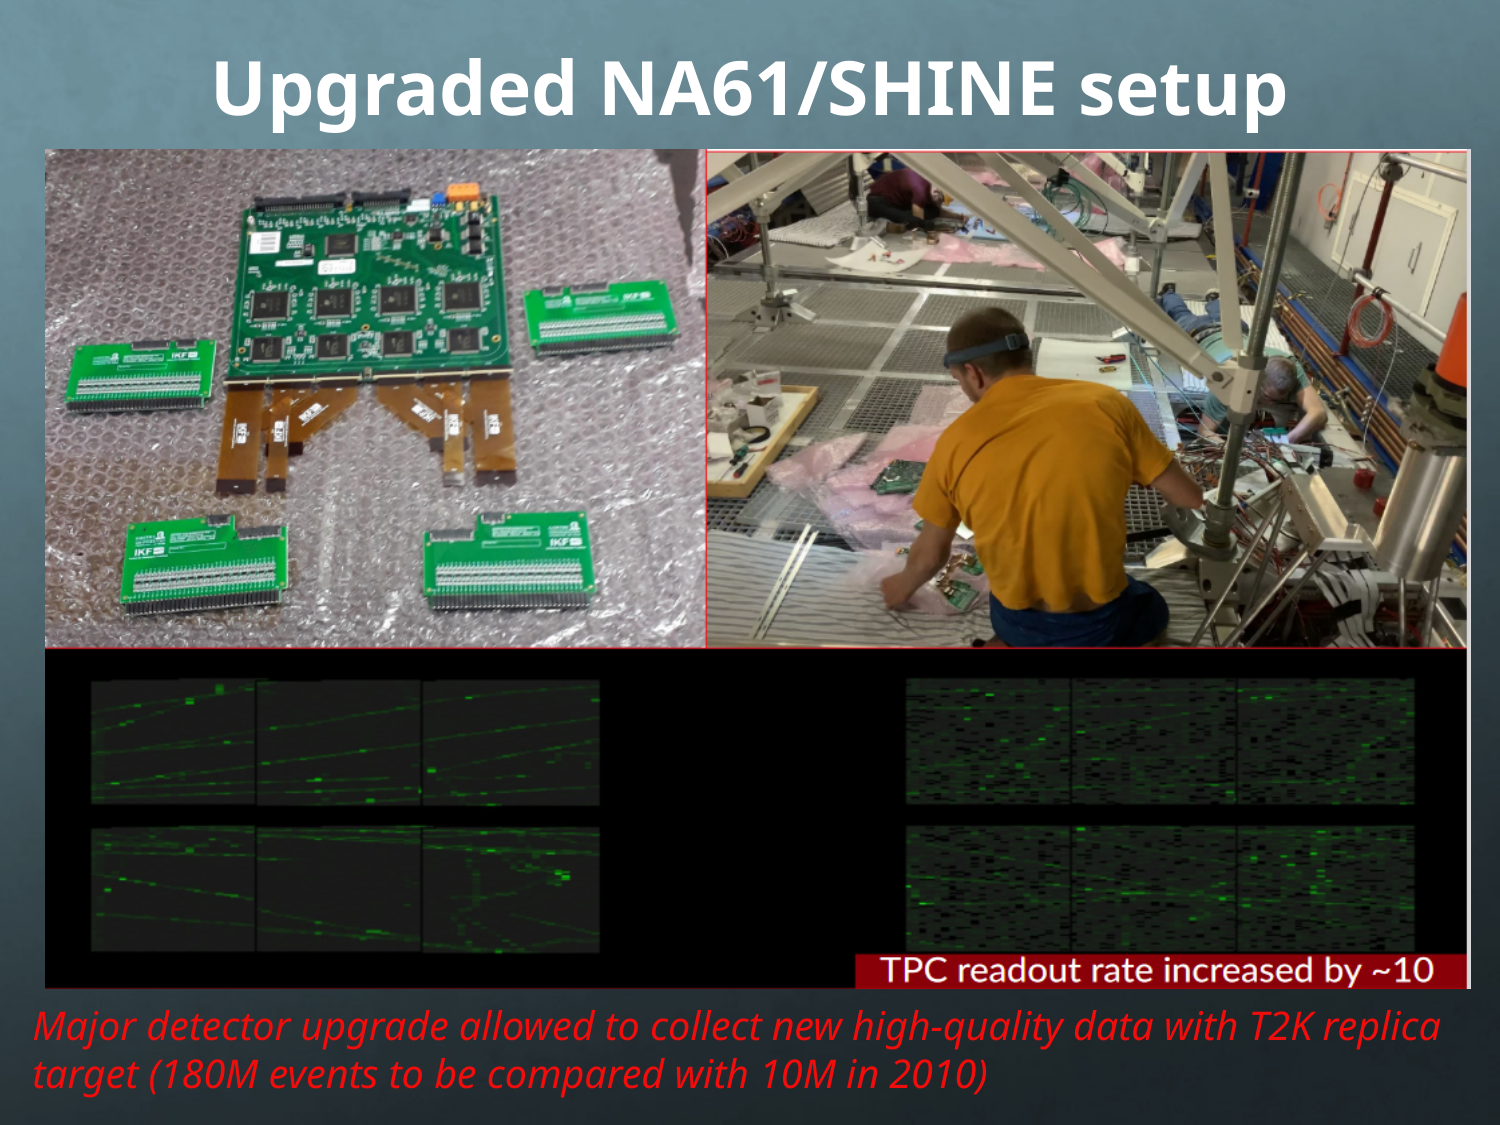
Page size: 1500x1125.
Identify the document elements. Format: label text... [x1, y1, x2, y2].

title Major detector upgrade allowed to collect new high-quality data with T2K replica target (180M events to be compared with 10M in 2010) [32, 996, 1485, 1098]
picture [0, 0, 1500, 1125]
title Upgraded NA61/SHINE setup [75, 0, 1425, 149]
